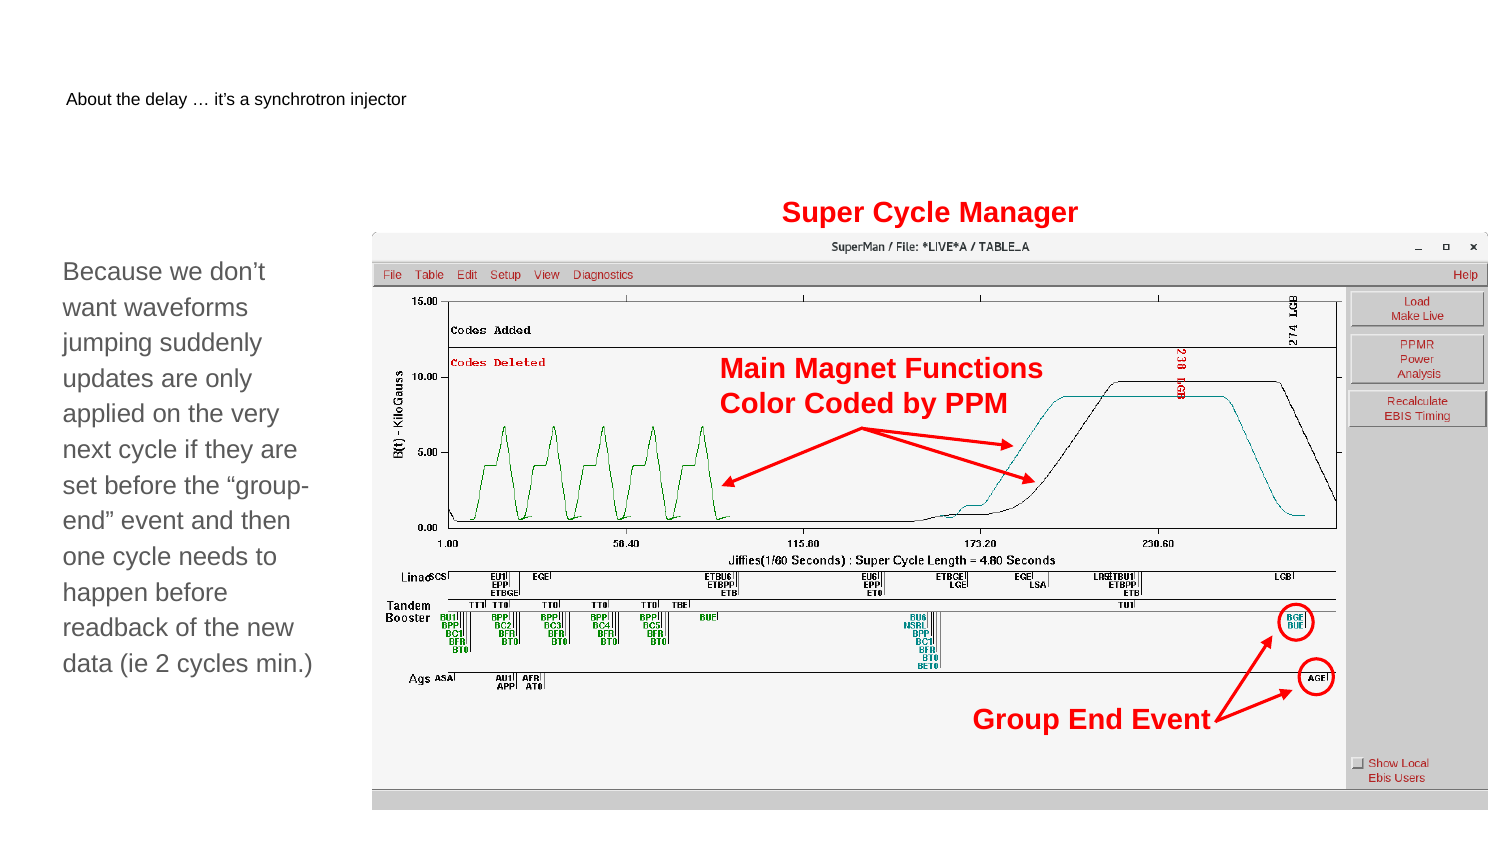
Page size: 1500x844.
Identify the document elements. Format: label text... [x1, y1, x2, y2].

picture [372, 232, 1488, 810]
text_box Group End Event [957, 685, 1243, 751]
text_box Main Magnet Functions Color Coded by PPM [704, 334, 1096, 435]
title About the delay … it’s a synchrotron injector [51, 72, 1449, 167]
text_box Super Cycle Manager [766, 177, 1202, 244]
list Because we don’t want waveforms jumping suddenly updates are only applied on the very next cycle if they are set before the “group-end” event and then one cycle needs to happen before readback of the new data (ie 2 cycles min.) [47, 235, 343, 695]
